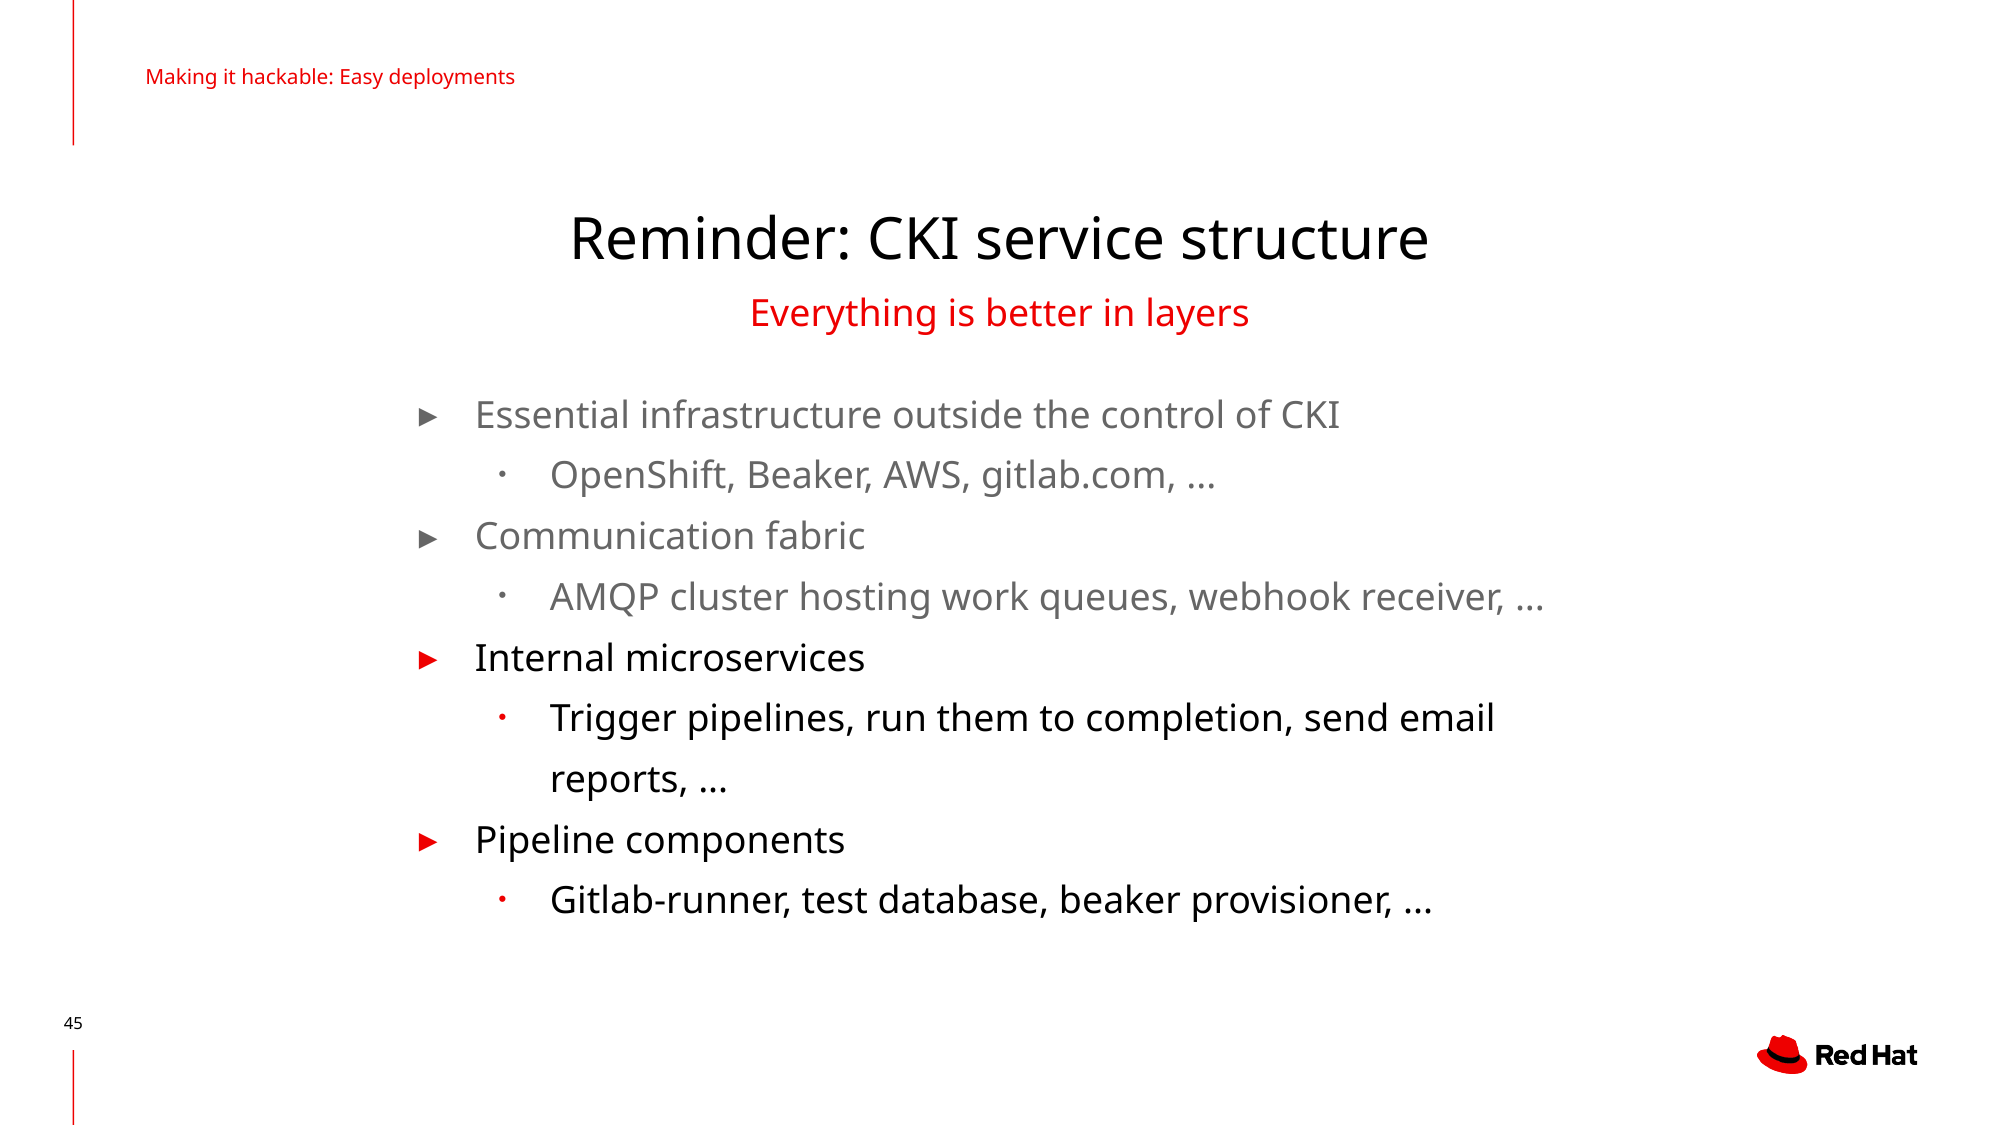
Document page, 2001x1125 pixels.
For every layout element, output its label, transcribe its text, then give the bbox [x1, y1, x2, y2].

title Reminder: CKI service structure [145, 180, 1855, 271]
subtitle Making it hackable: Easy deployments [73, 9, 919, 143]
subtitle Everything is better in layers [145, 271, 1855, 320]
list Essential infrastructure outside the control of CKI OpenShift, Beaker, AWS, gitlab.com, ... Communication fabric AMQP cluster hosting work queues, webhook receiver, ... Internal microservices Trigger pipelines, run them to completion, send email reports, ... Pipeline components Gitlab-runner, test database, beaker provisioner, ... [399, 375, 1600, 975]
slide_number <number> [13, 1012, 134, 1036]
picture [1757, 1035, 1918, 1074]
